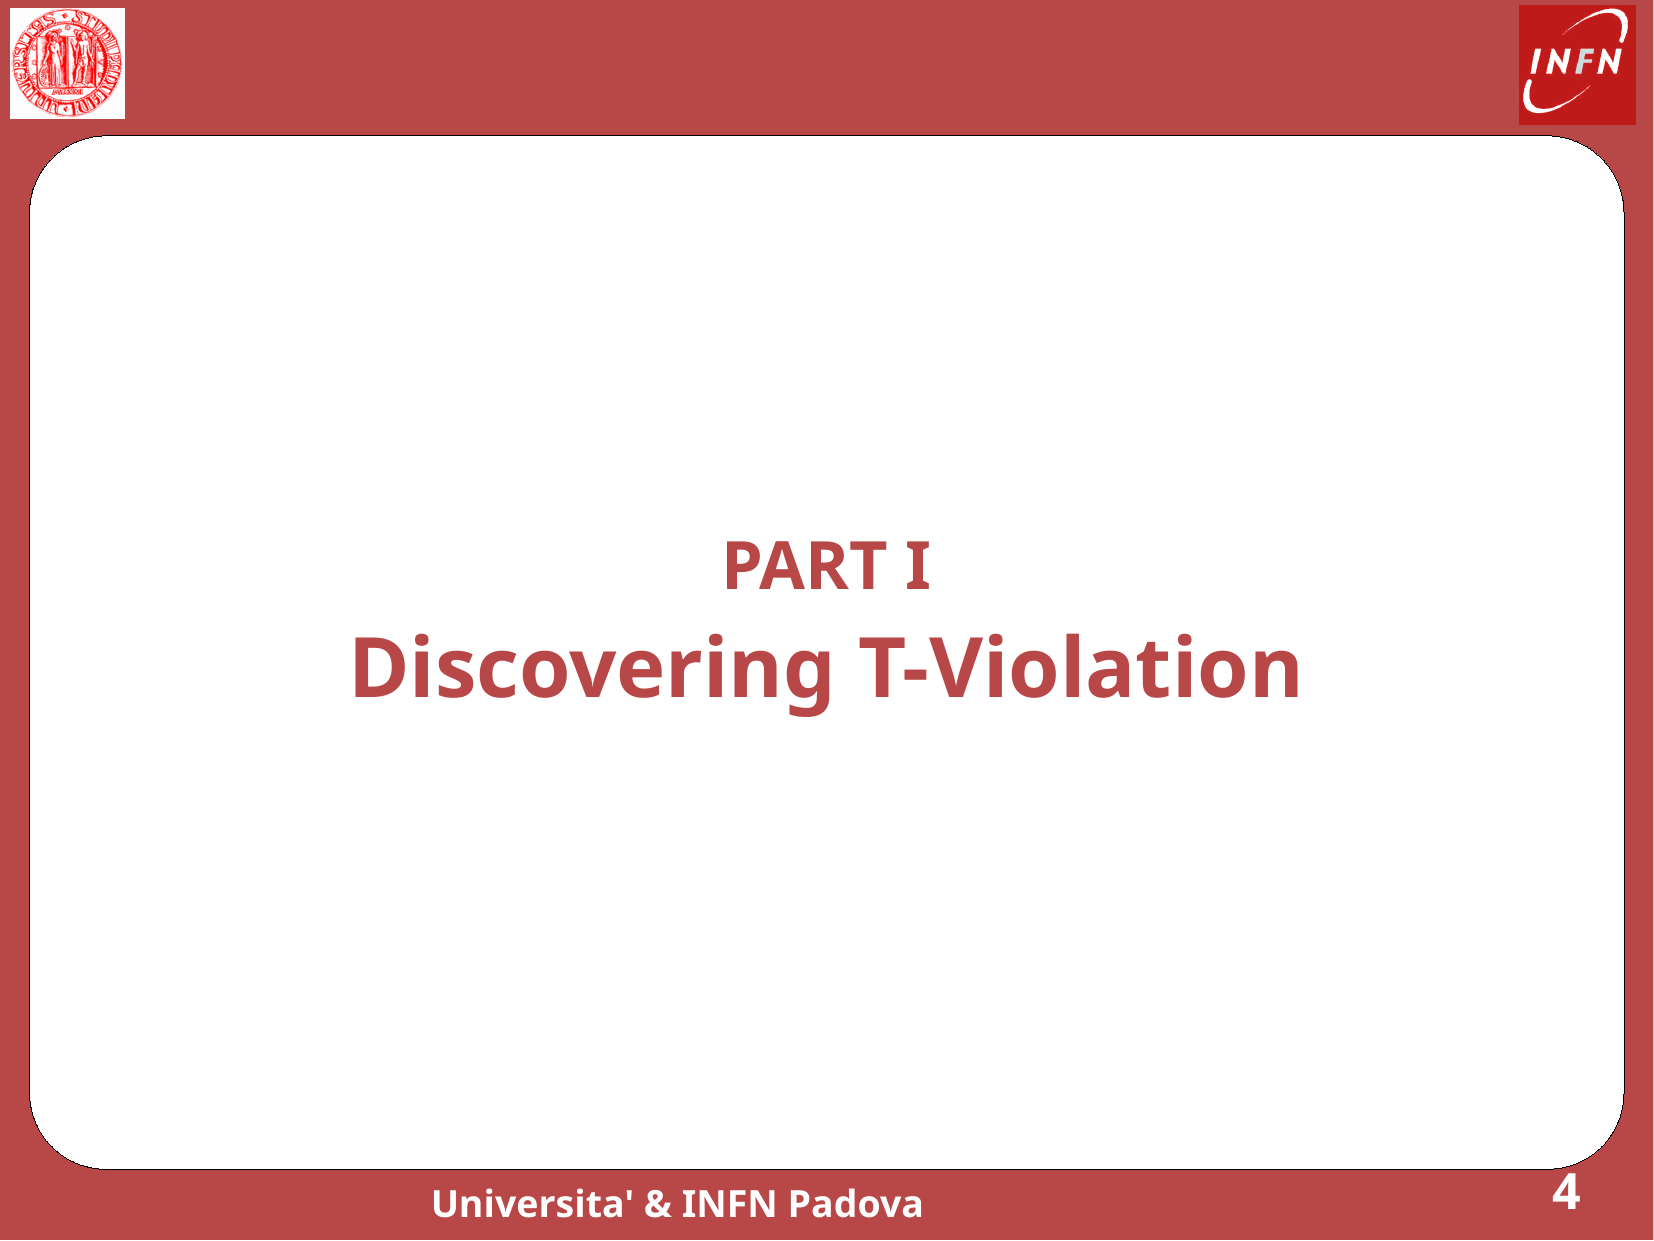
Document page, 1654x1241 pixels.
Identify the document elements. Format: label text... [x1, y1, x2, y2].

title PART I Discovering T-Violation [82, 505, 1571, 735]
